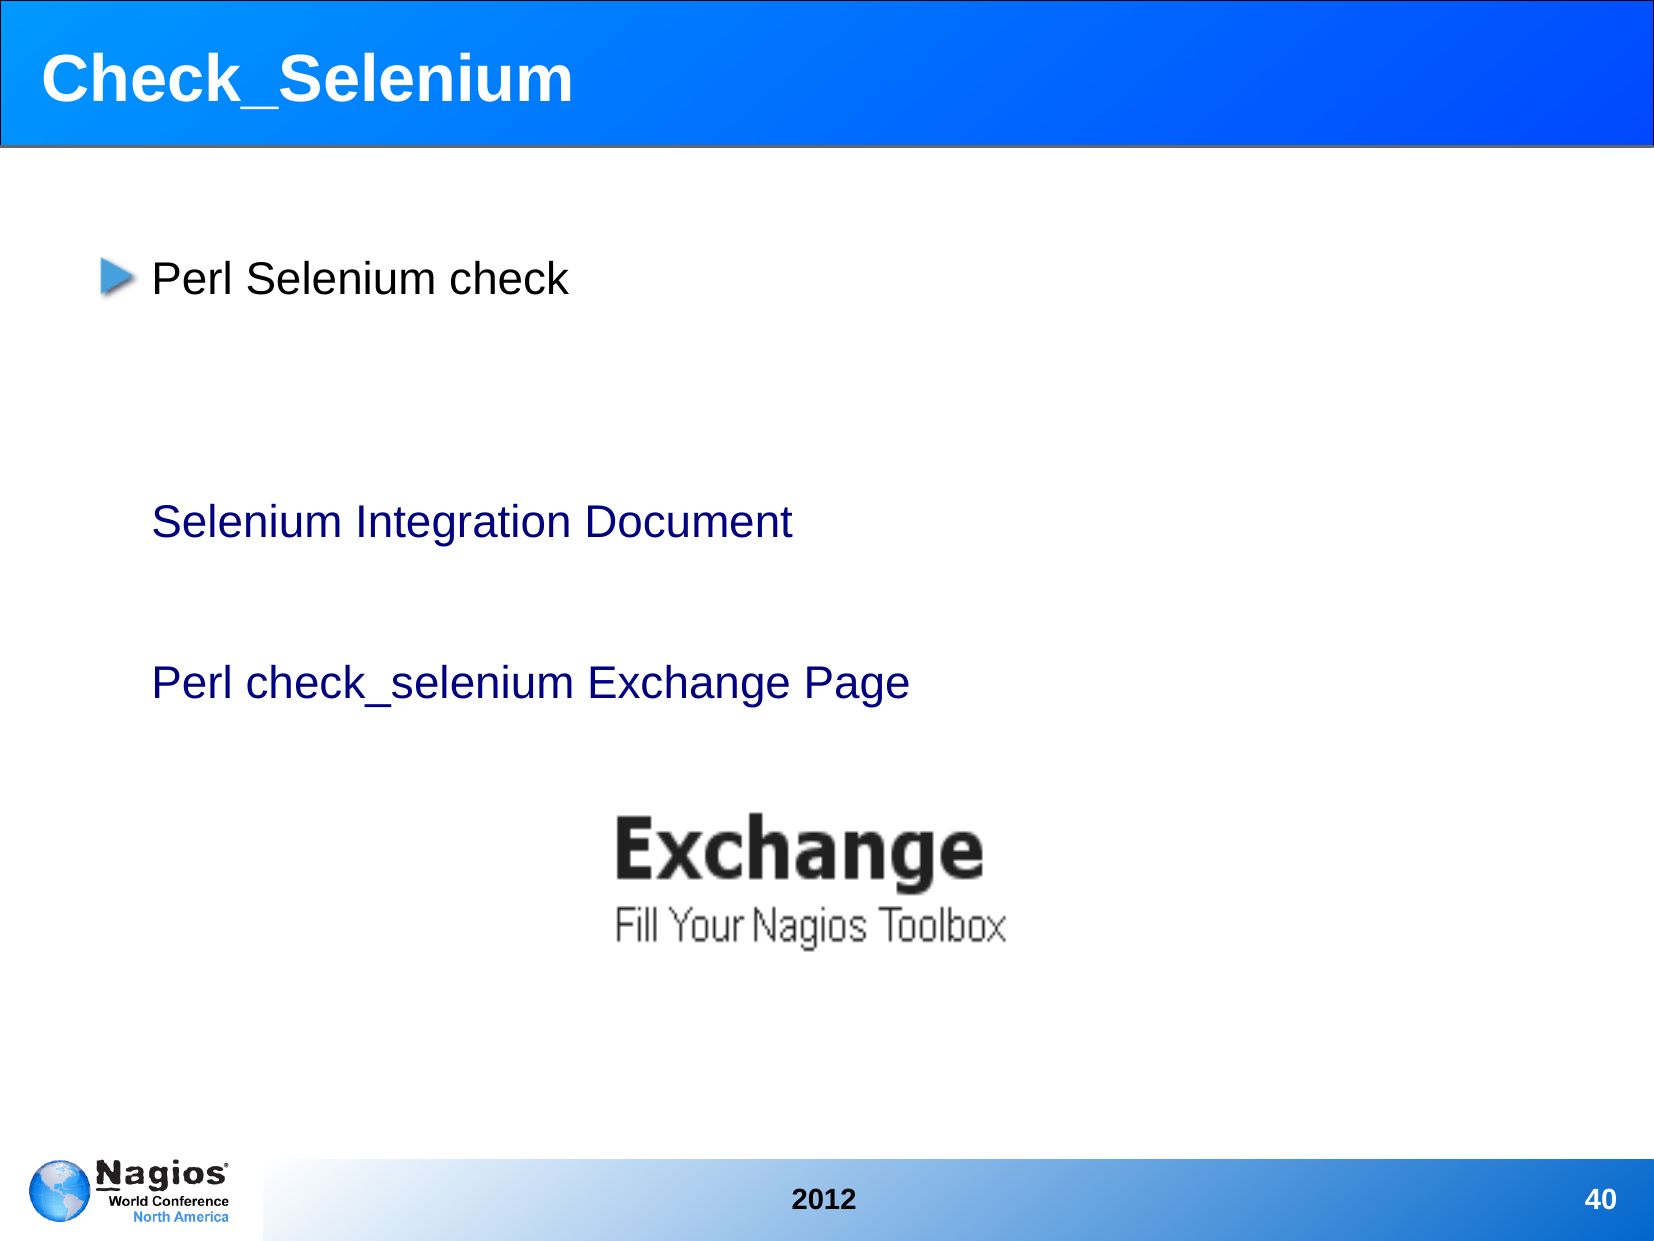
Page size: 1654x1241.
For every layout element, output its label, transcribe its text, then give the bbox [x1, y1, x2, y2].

list Perl Selenium check Selenium Integration Document Perl check_selenium Exchange Page [80, 253, 1569, 1072]
title Check_Selenium [41, 0, 1248, 211]
picture [613, 808, 1014, 955]
picture [29, 1159, 229, 1235]
